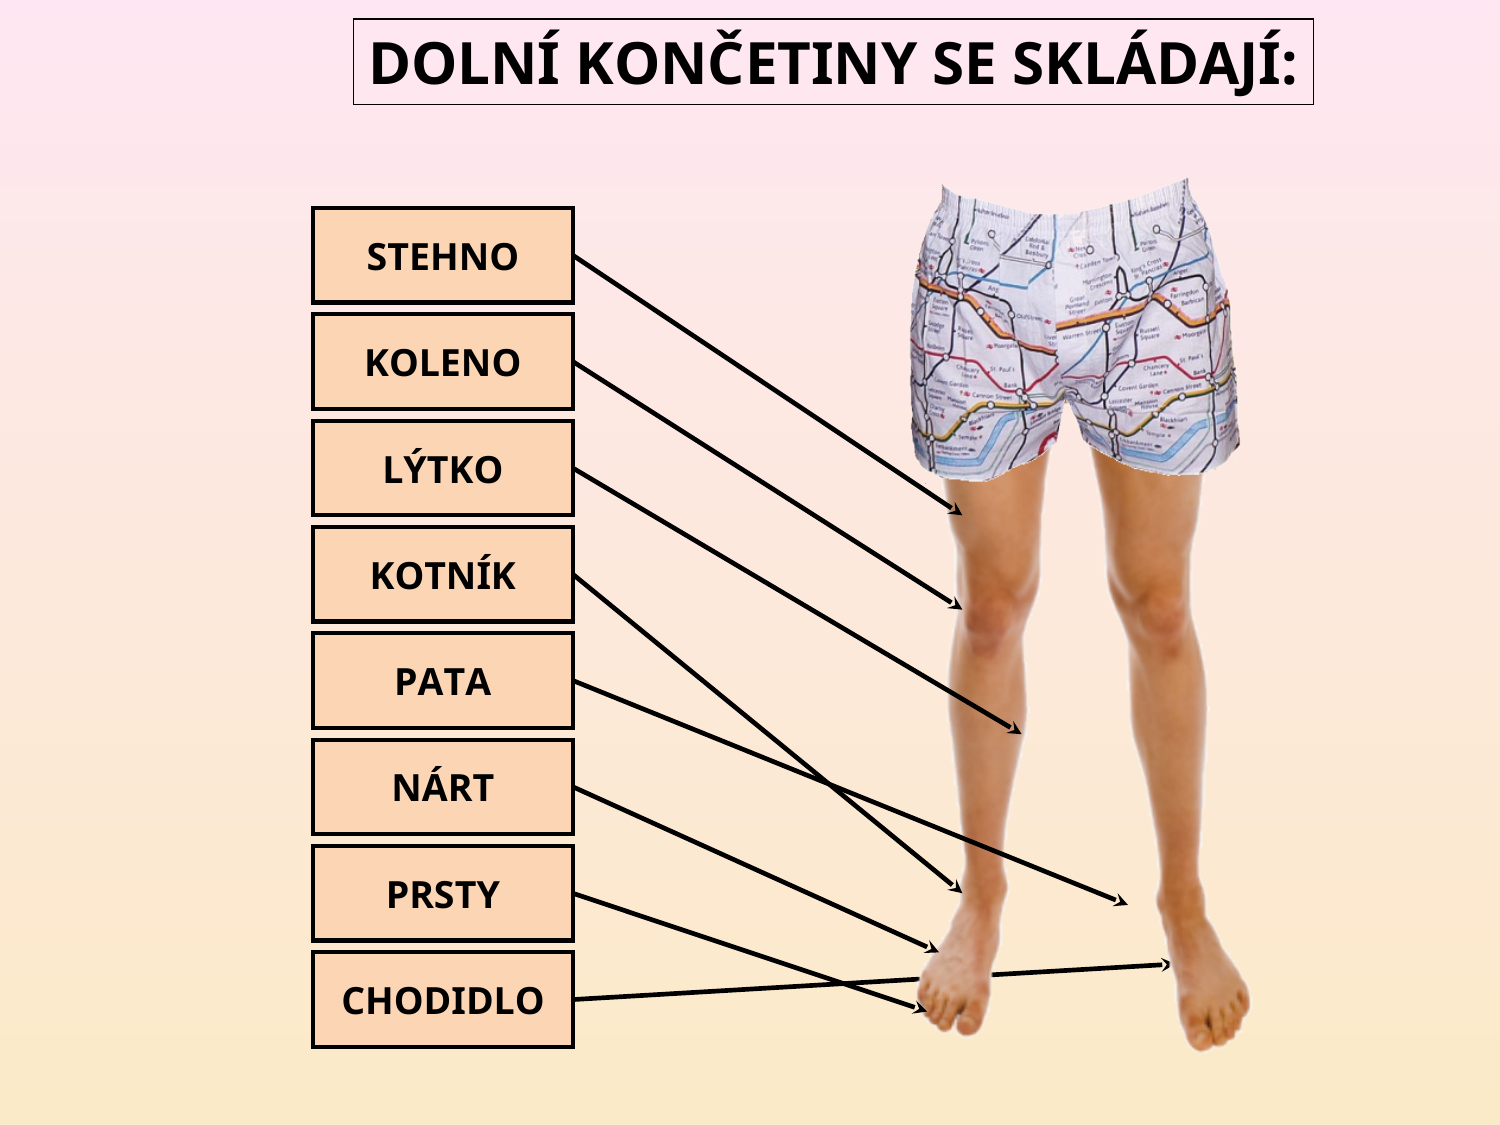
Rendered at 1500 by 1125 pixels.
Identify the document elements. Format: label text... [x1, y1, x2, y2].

text_box NÁRT [312, 739, 573, 835]
text_box PATA [312, 633, 573, 728]
text_box PRSTY [312, 846, 573, 941]
text_box KOTNÍK [312, 527, 573, 622]
picture [879, 172, 1259, 1059]
text_box KOLENO [312, 314, 573, 409]
text_box DOLNÍ KONČETINY SE SKLÁDAJÍ: [353, 19, 1314, 105]
text_box STEHNO [312, 207, 573, 303]
text_box LÝTKO [312, 420, 573, 516]
text_box CHODIDLO [312, 952, 573, 1047]
